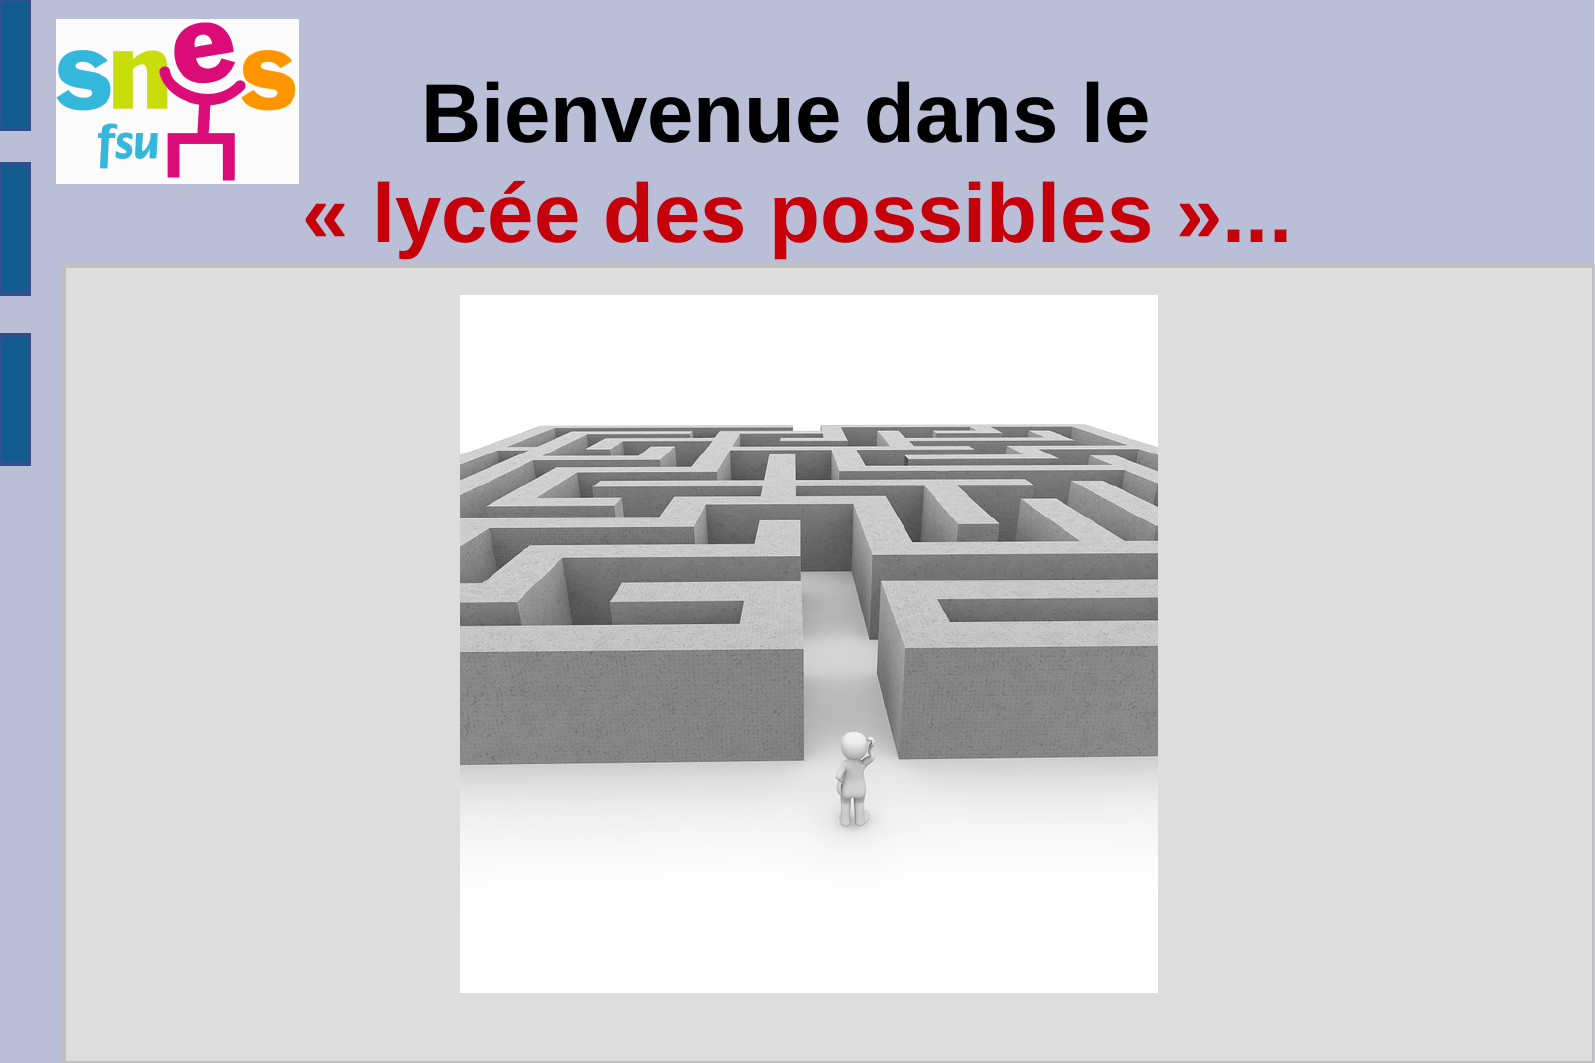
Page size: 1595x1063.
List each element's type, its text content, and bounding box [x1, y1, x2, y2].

picture [460, 295, 1158, 993]
title Bienvenue dans le « lycée des possibles »... [117, 59, 1479, 237]
picture [56, 19, 299, 184]
